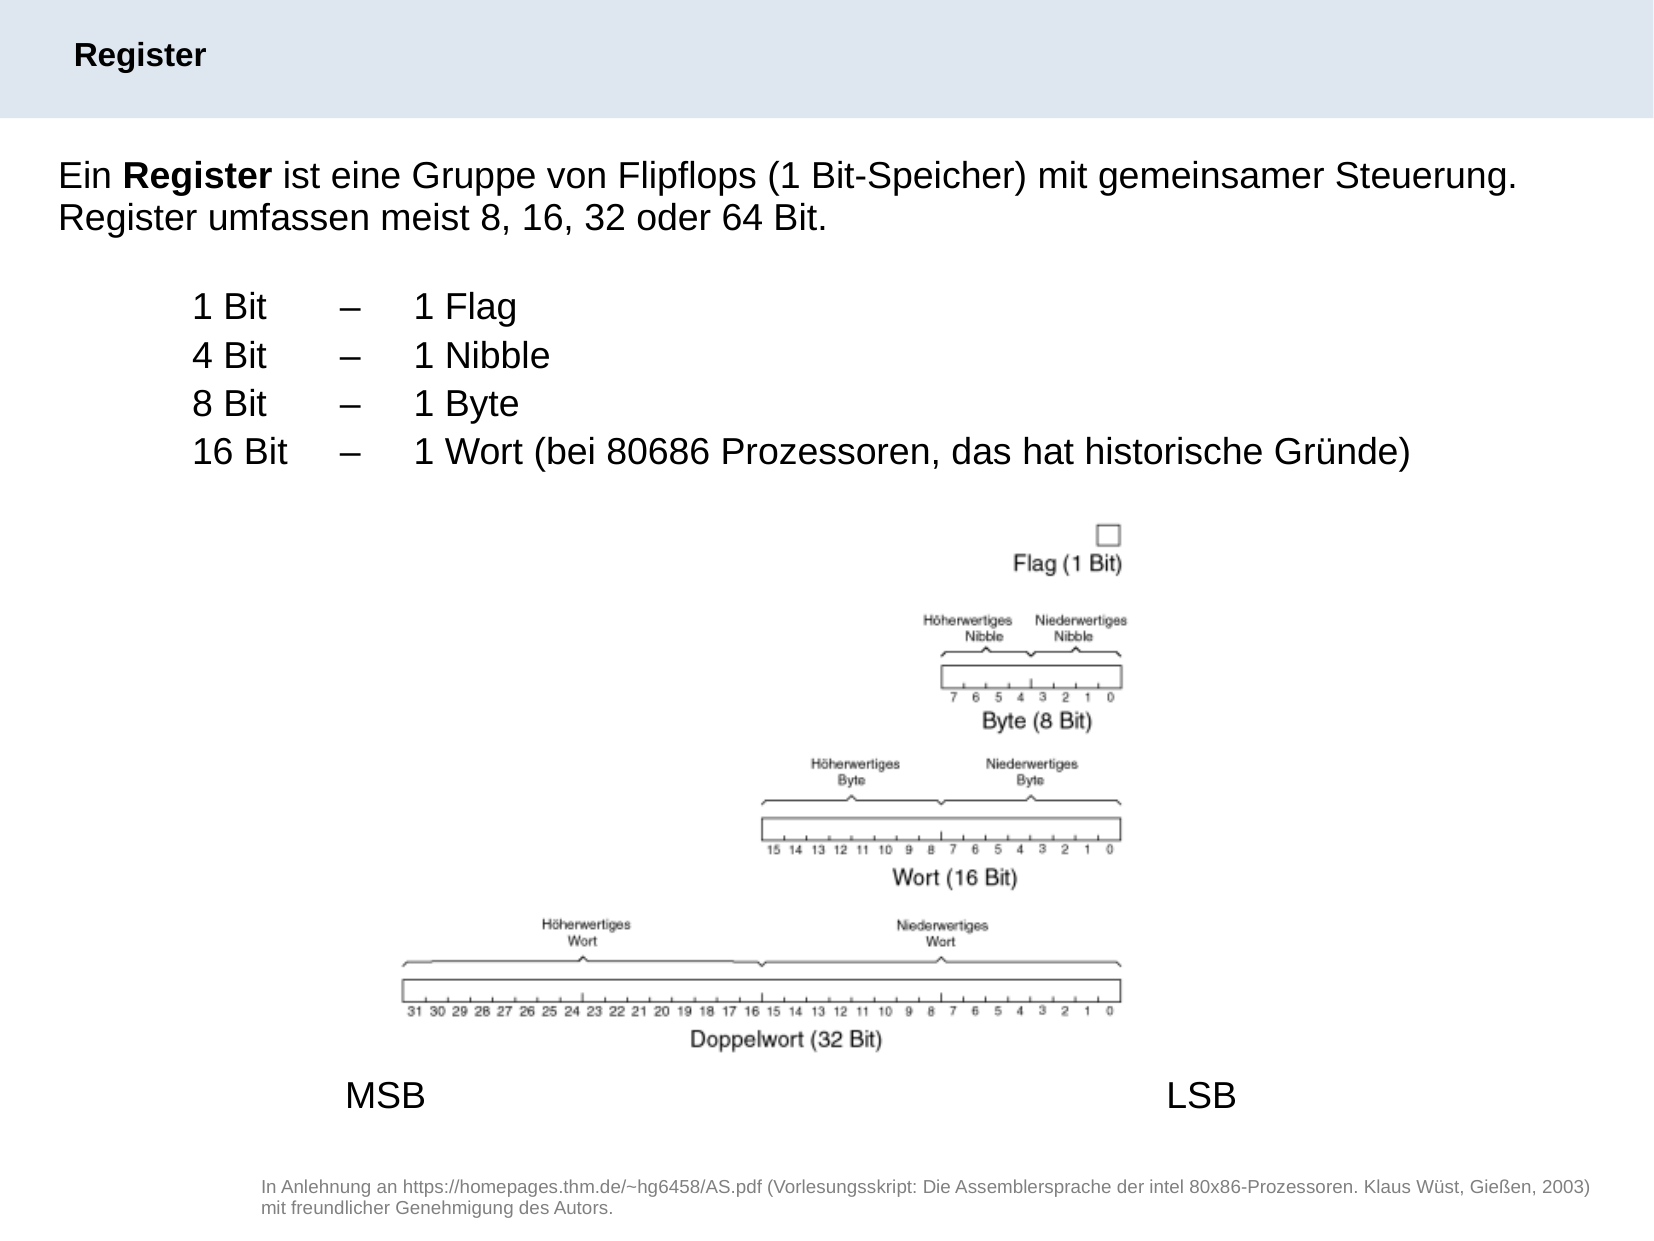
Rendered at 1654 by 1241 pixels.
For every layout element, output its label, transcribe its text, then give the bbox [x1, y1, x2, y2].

text_box 1 Bit – 1 Flag 4 Bit – 1 Nibble 8 Bit – 1 Byte 16 Bit – 1 Wort (bei 80686 Prozessoren, das hat historische Gründe) [177, 272, 1519, 497]
text_box Register [59, 29, 1565, 82]
text_box Ein Register ist eine Gruppe von Flipflops (1 Bit-Speicher) mit gemeinsamer Steuerung. Register umfassen meist 8, 16, 32 oder 64 Bit. [43, 147, 1588, 247]
text_box In Anlehnung an https://homepages.thm.de/~hg6458/AS.pdf (Vorlesungsskript: Die Assemblersprache der intel 80x86-Prozessoren. Klaus Wüst, Gießen, 2003) mit freundlicher Genehmigung des Autors. [246, 1168, 1611, 1229]
text_box MSB [330, 1067, 459, 1125]
text_box LSB [1151, 1067, 1280, 1125]
picture [330, 496, 1200, 1068]
